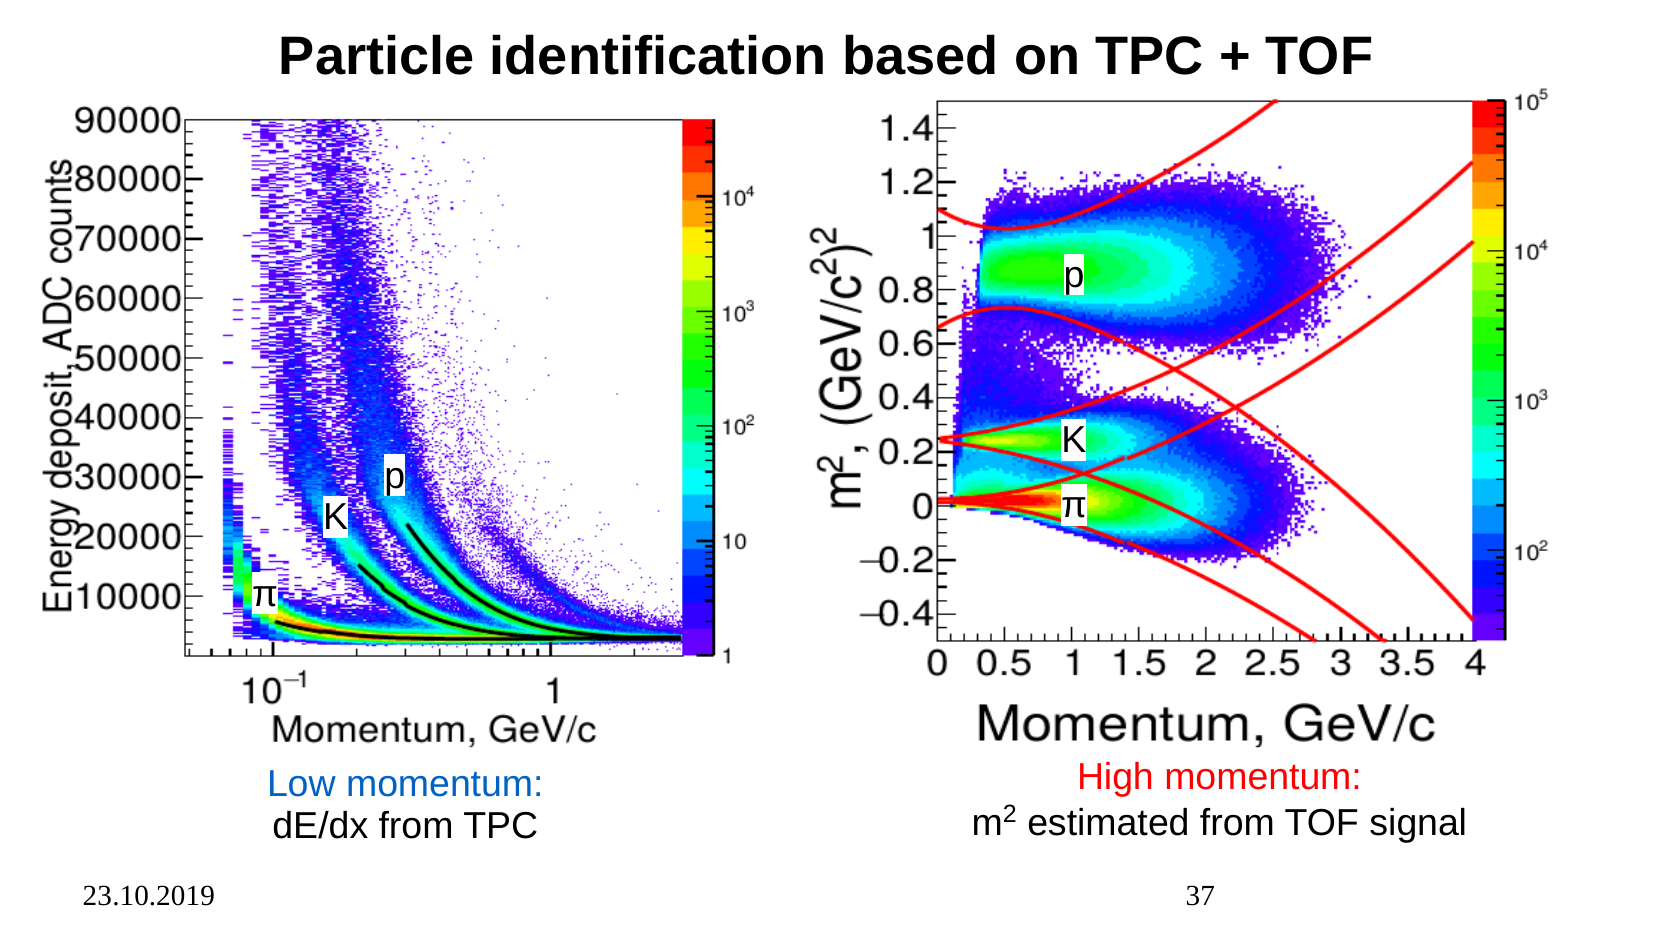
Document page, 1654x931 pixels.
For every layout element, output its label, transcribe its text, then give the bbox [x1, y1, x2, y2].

text_box π [1036, 476, 1112, 534]
text_box p [357, 446, 433, 504]
picture [30, 101, 764, 751]
text_box Low momentum: dE/dx from TPC [219, 755, 591, 855]
text_box K [298, 488, 374, 545]
text_box [1185, 847, 1571, 912]
text_box π [227, 564, 303, 622]
text_box K [1036, 411, 1112, 469]
title Particle identification based on TPC + TOF [9, 4, 1645, 101]
text_box High momentum: m2 estimated from TOF signal [881, 747, 1558, 862]
text_box p [1036, 246, 1112, 303]
text_box 23.10.2019 [82, 847, 468, 912]
picture [795, 101, 1559, 751]
